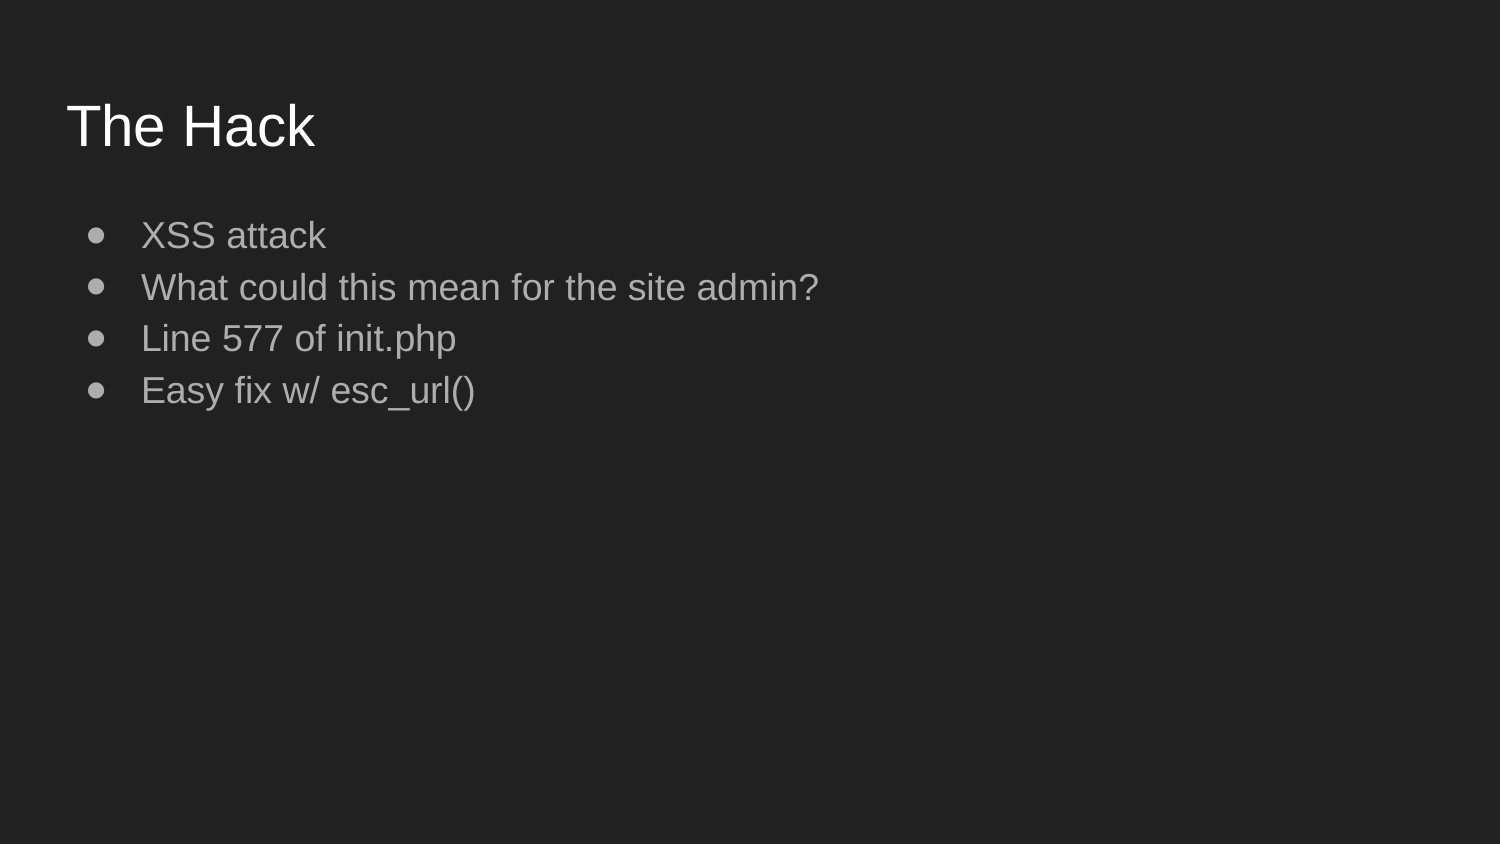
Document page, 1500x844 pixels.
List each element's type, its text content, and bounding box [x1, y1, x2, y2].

title The Hack [51, 72, 1449, 167]
list XSS attack What could this mean for the site admin? Line 577 of init.php Easy fix w/ esc_url() [51, 189, 1449, 750]
